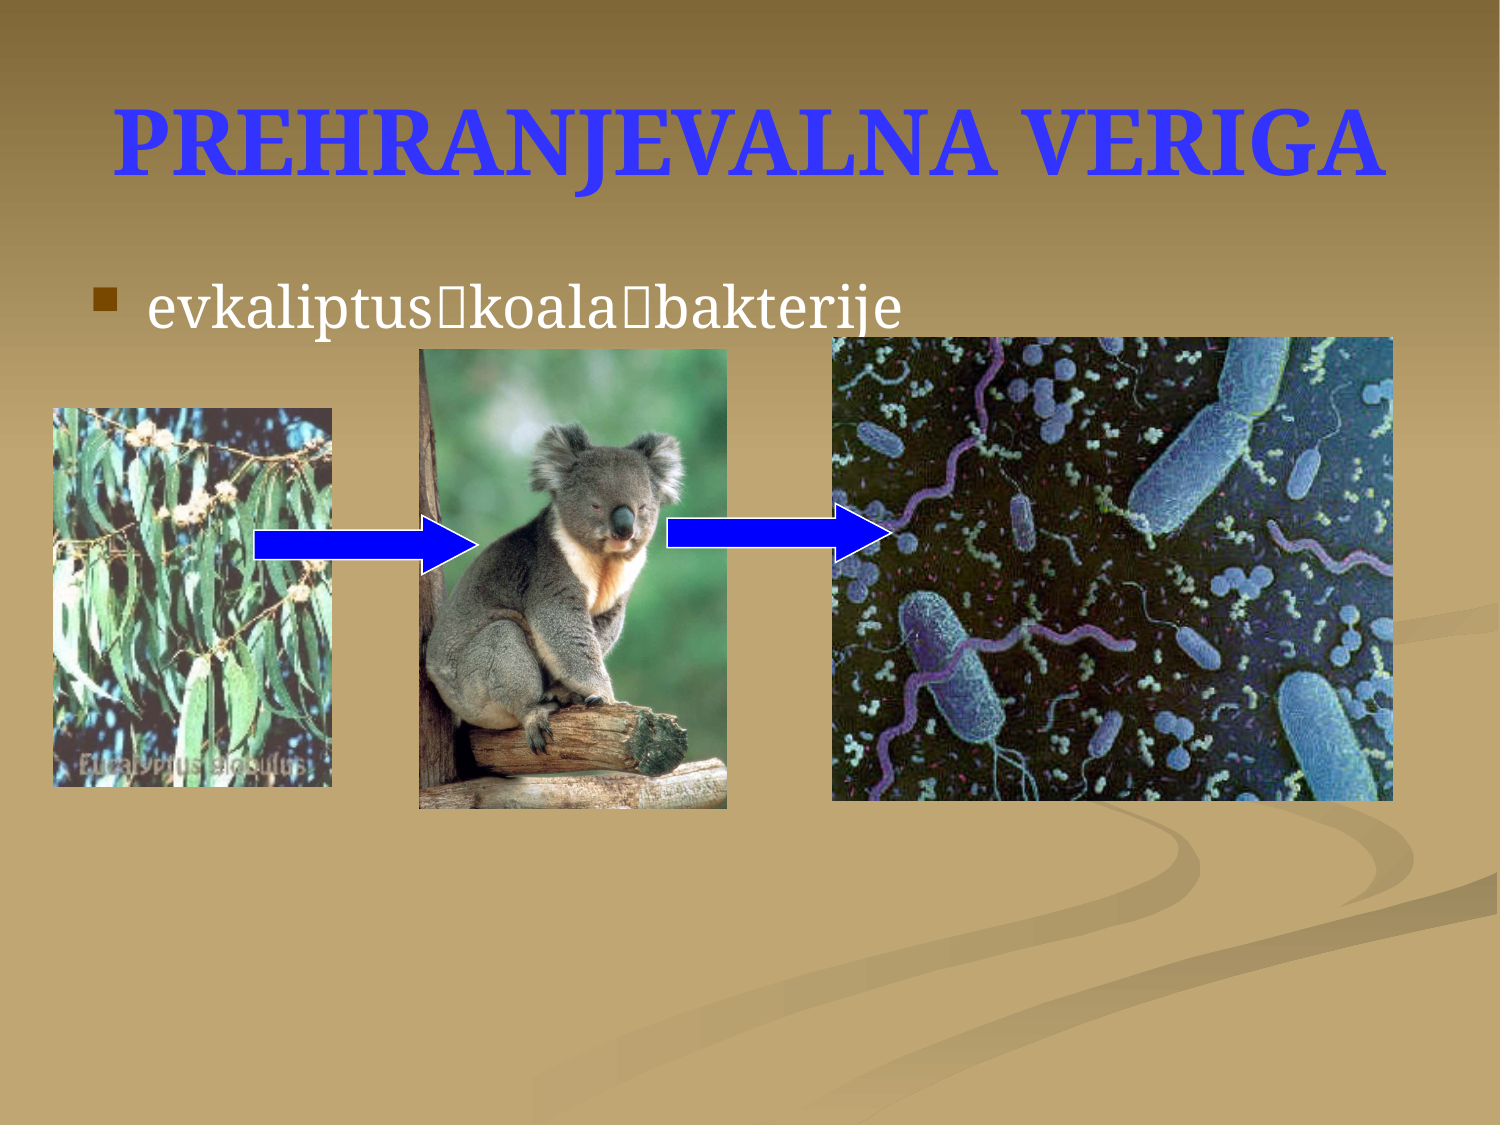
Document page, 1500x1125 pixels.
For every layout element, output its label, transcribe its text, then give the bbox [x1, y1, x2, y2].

list evkaliptuskoalabakterije [75, 262, 1424, 1005]
text_box [667, 503, 892, 563]
picture [832, 337, 1393, 801]
picture [419, 349, 727, 809]
text_box [253, 515, 479, 575]
picture [53, 408, 332, 787]
title PREHRANJEVALNA VERIGA [75, 45, 1425, 233]
